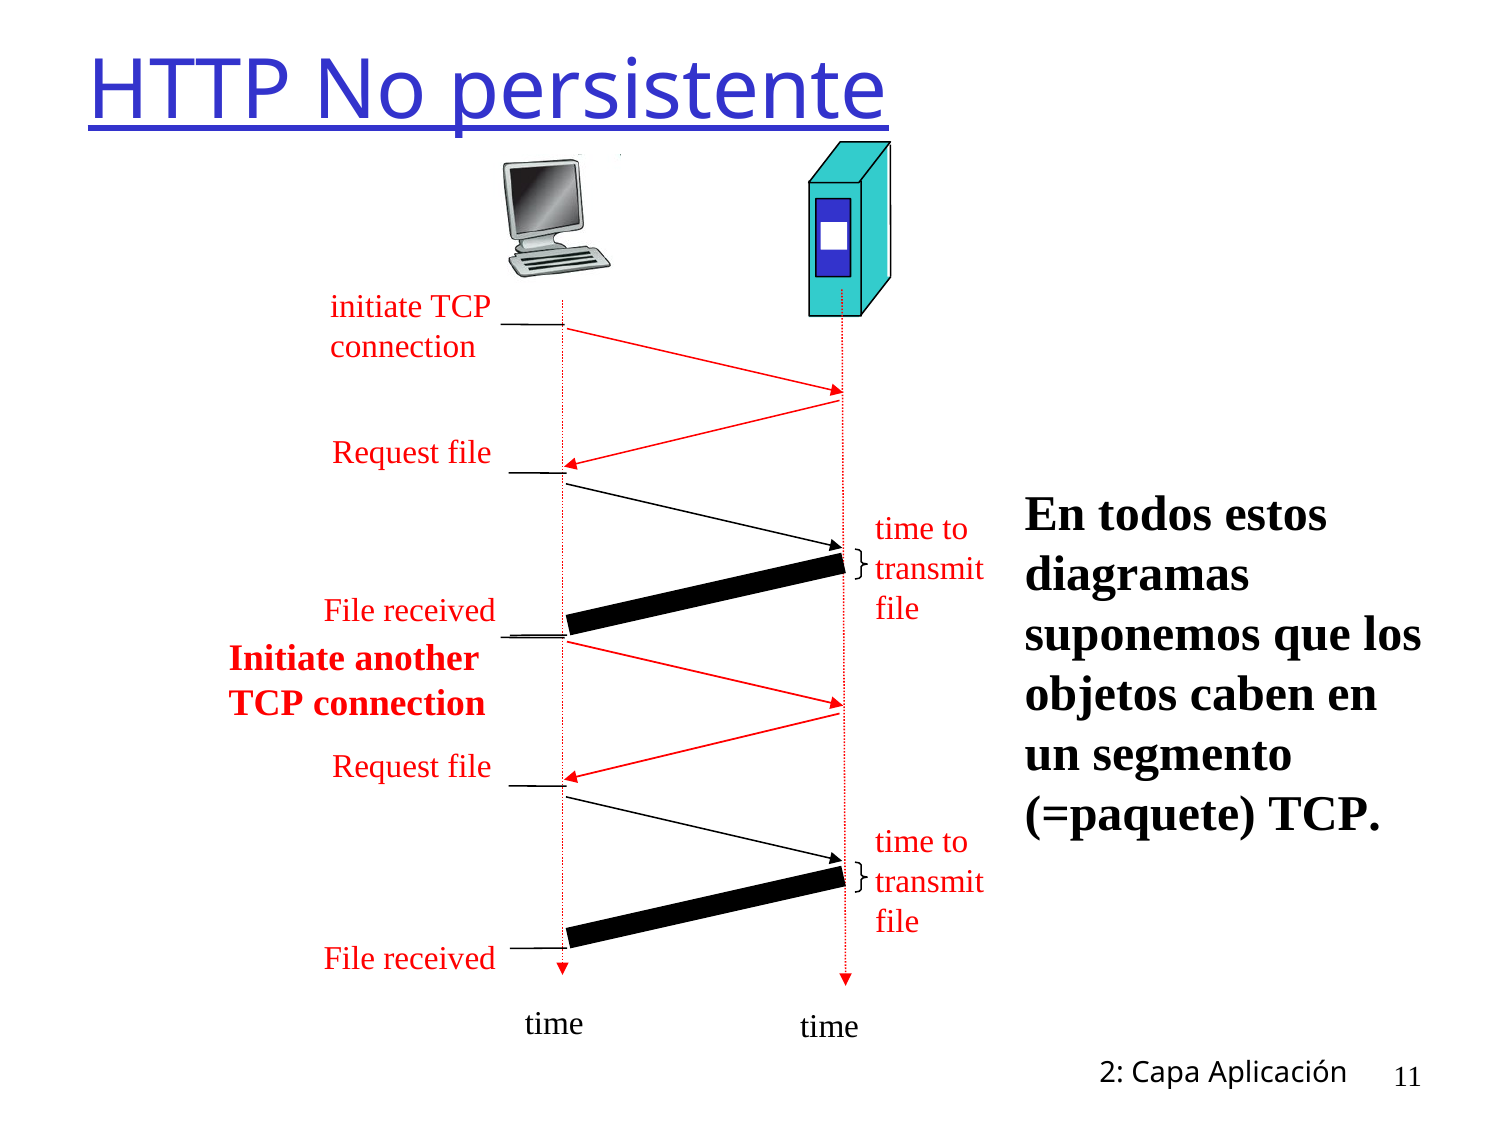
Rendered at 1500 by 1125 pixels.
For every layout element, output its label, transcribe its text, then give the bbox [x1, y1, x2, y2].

text_box time to transmit file [860, 811, 1008, 948]
text_box Initiate another TCP connection [213, 625, 505, 731]
text_box File received [308, 580, 512, 636]
picture [478, 154, 621, 283]
text_box Request file [317, 423, 508, 479]
text_box File received [308, 928, 512, 984]
text_box Request file [317, 736, 508, 792]
text_box time [509, 993, 599, 1050]
title HTTP No persistente [87, 23, 1463, 151]
text_box time [785, 996, 875, 1053]
text_box En todos estos diagramas suponemos que los objetos caben en un segmento (=paquete) TCP. [1009, 473, 1459, 849]
text_box time to transmit file [860, 498, 1008, 635]
text_box initiate TCP connection [315, 276, 507, 373]
text_box [808, 141, 891, 318]
